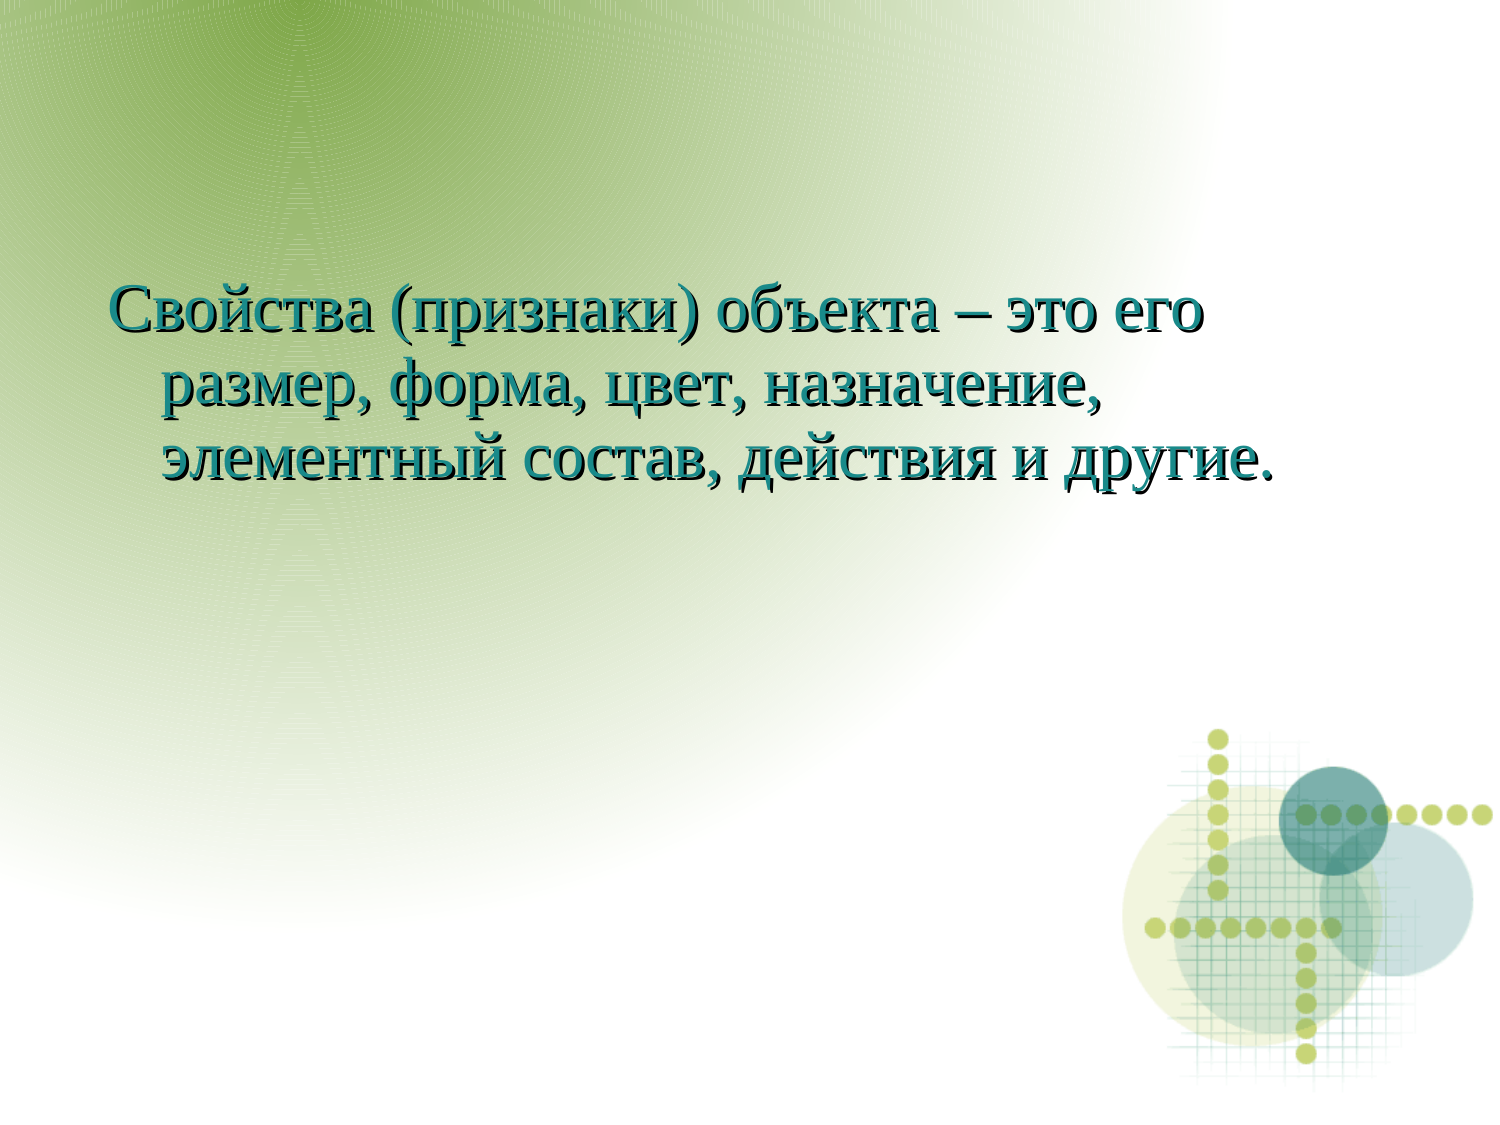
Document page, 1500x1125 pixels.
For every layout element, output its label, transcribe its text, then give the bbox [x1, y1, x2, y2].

list Свойства (признаки) объекта – это его размер, форма, цвет, назначение, элементный состав, действия и другие. [75, 262, 1426, 1006]
picture [1110, 718, 1500, 1098]
title [75, 45, 1426, 233]
